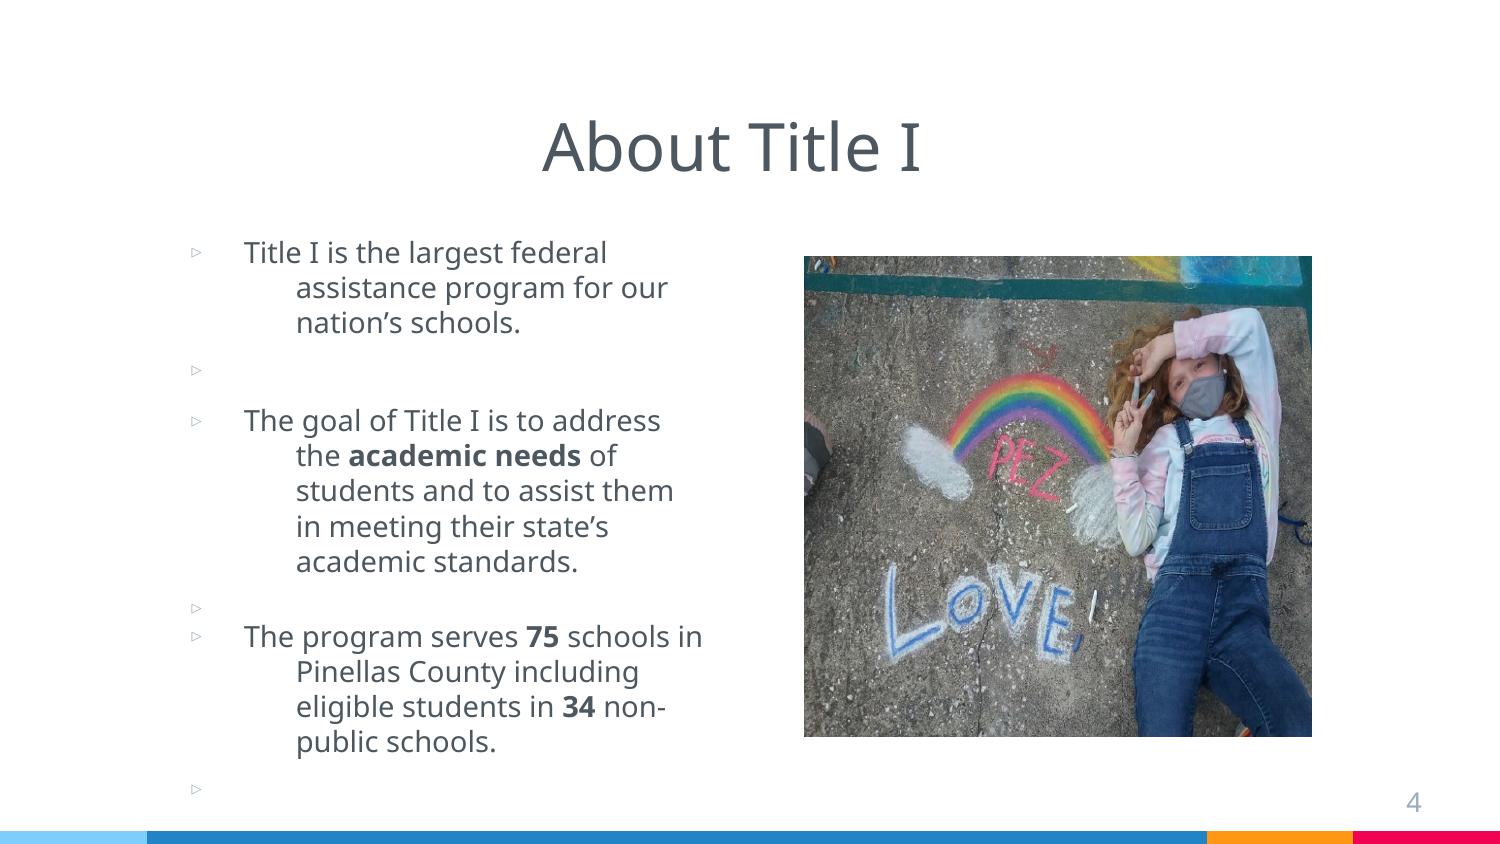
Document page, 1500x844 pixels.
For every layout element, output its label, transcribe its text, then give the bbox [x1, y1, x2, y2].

text_box [1391, 770, 1482, 822]
list The program serves 75 schools in Pinellas County including eligible students in 34 non-public schools. [130, 602, 729, 802]
picture [804, 256, 1312, 737]
list Title I is the largest federal assistance program for our nation’s schools. [130, 219, 697, 387]
list The goal of Title I is to address the academic needs of students and to assist them in meeting their state’s academic standards. [130, 387, 697, 602]
title About Title I [527, 58, 955, 200]
